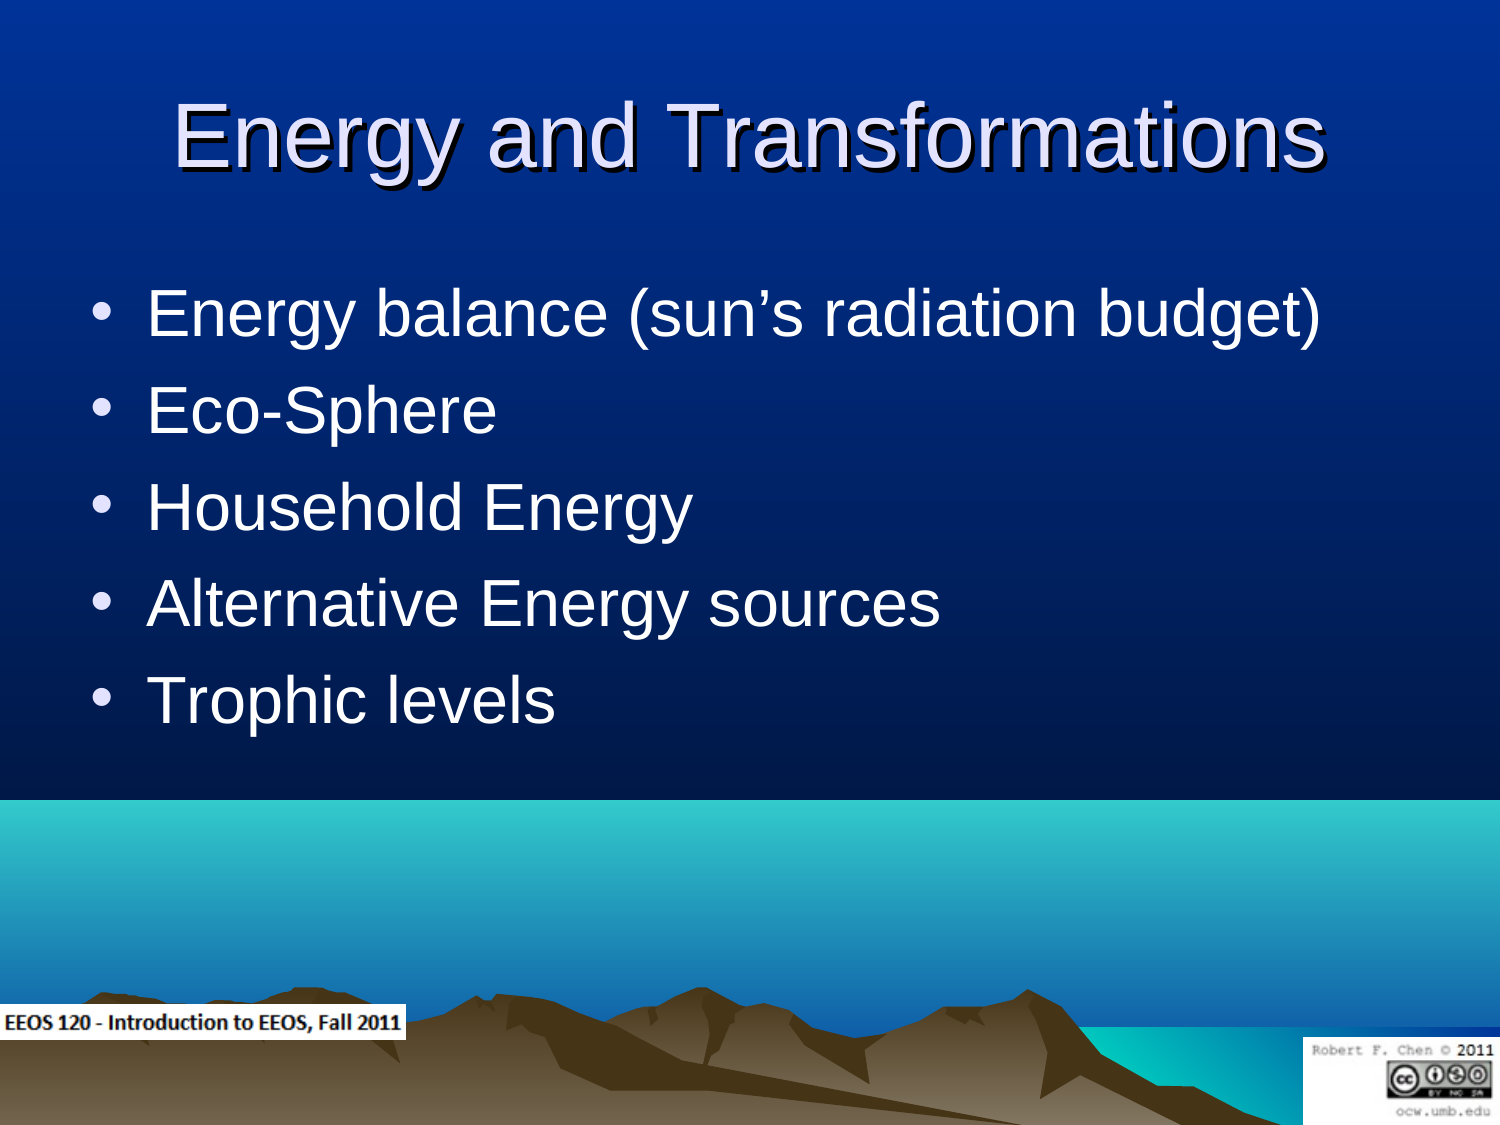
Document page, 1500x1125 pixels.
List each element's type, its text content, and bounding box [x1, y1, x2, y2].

list Energy balance (sun’s radiation budget) Eco-Sphere Household Energy Alternative Energy sources Trophic levels [75, 262, 1426, 1001]
title Energy and Transformations [75, 37, 1426, 225]
picture [0, 1004, 406, 1040]
picture [1302, 1037, 1500, 1125]
